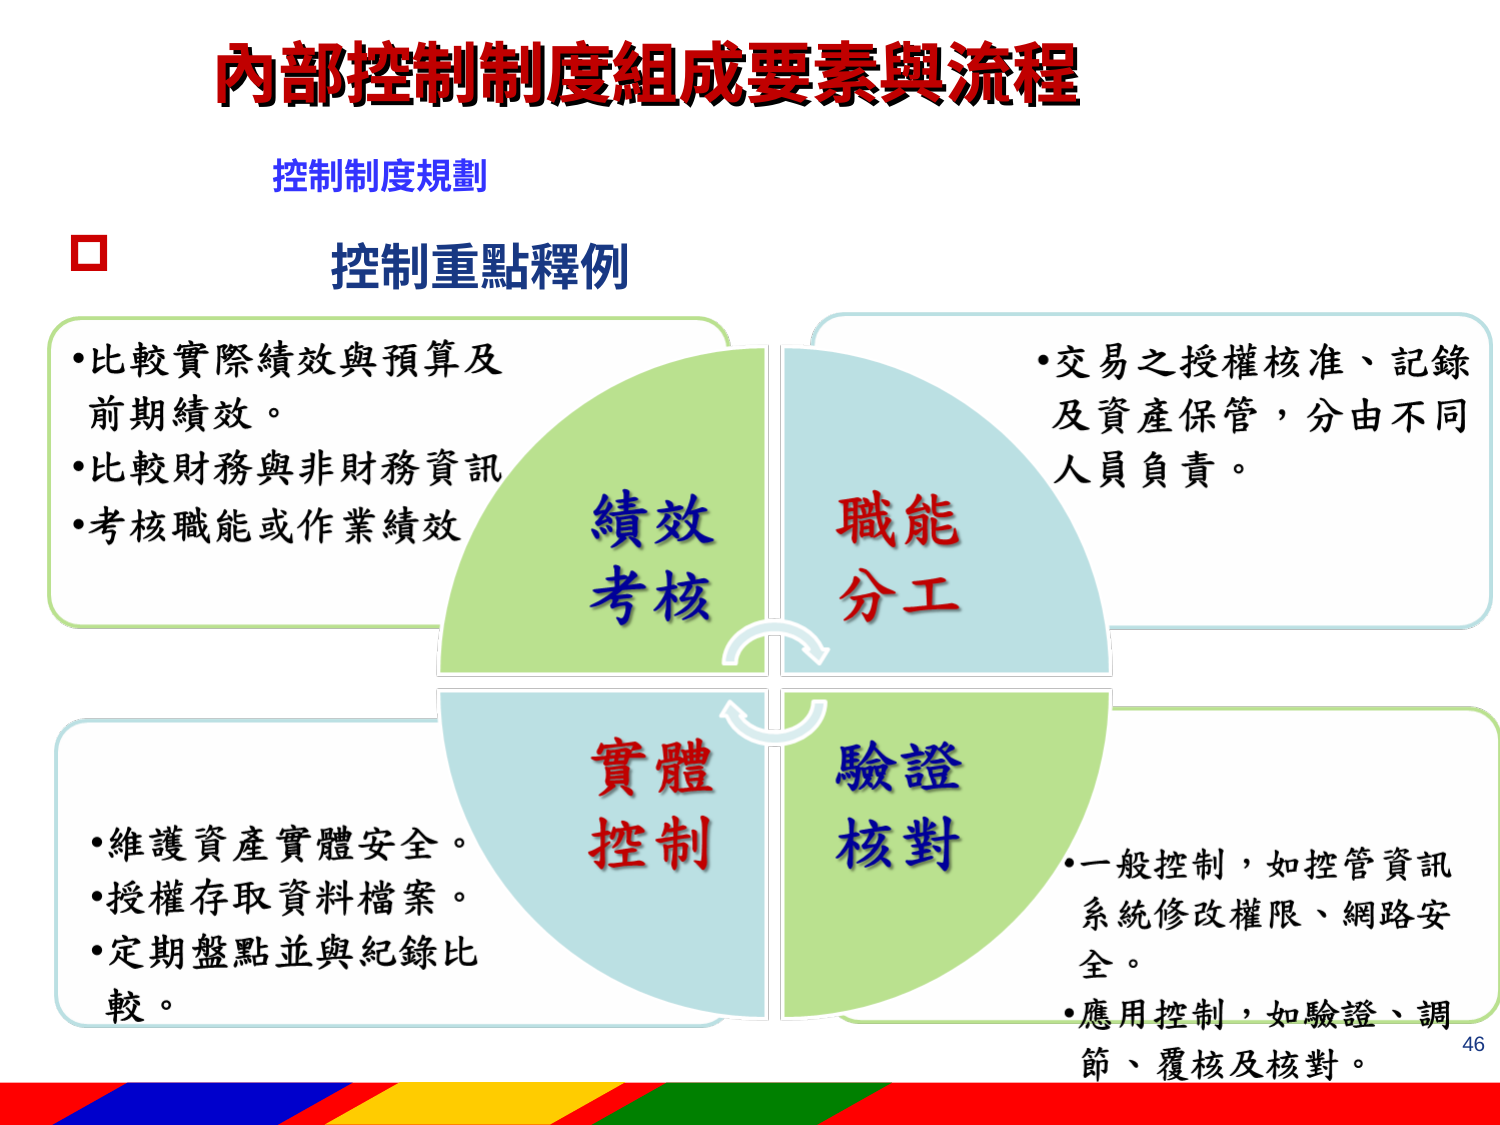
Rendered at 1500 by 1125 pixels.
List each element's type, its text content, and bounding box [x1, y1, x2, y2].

text_box 控制重點釋例 [52, 1115, 1500, 1125]
text_box 內部控制制度組成要素與流程 [196, 0, 1301, 142]
text_box 控制重點釋例 [52, 220, 1500, 303]
picture [46, 303, 1500, 1115]
text_box 控制制度規劃 [258, 145, 840, 205]
